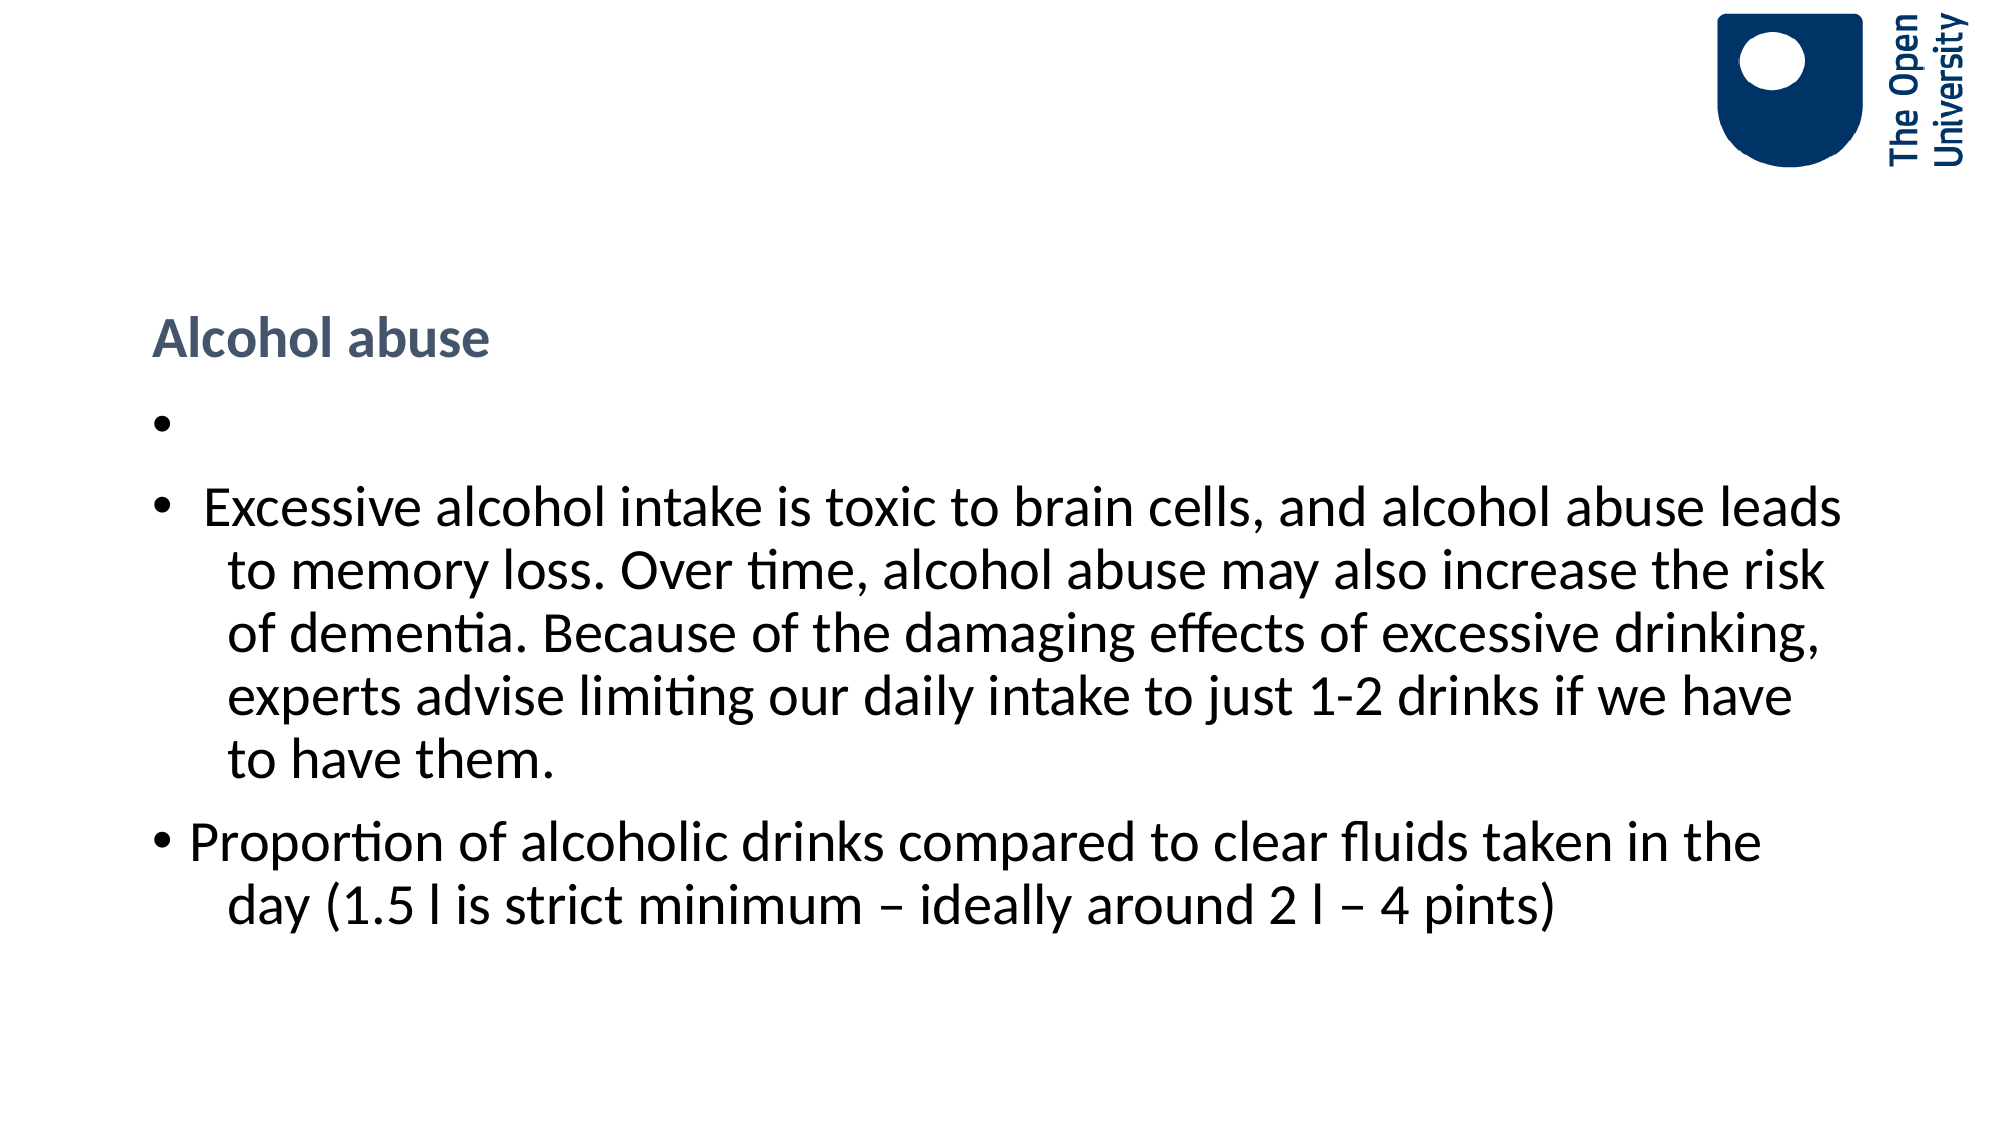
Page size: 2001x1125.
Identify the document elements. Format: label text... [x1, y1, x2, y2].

picture [1716, 10, 1971, 170]
list Alcohol abuse Excessive alcohol intake is toxic to brain cells, and alcohol abuse leads to memory loss. Over time, alcohol abuse may also increase the risk of dementia. Because of the damaging effects of excessive drinking, experts advise limiting our daily intake to just 1-2 drinks if we have to have them. Proportion of alcoholic drinks compared to clear fluids taken in the day (1.5 l is strict minimum – ideally around 2 l – 4 pints) [137, 299, 1863, 1014]
